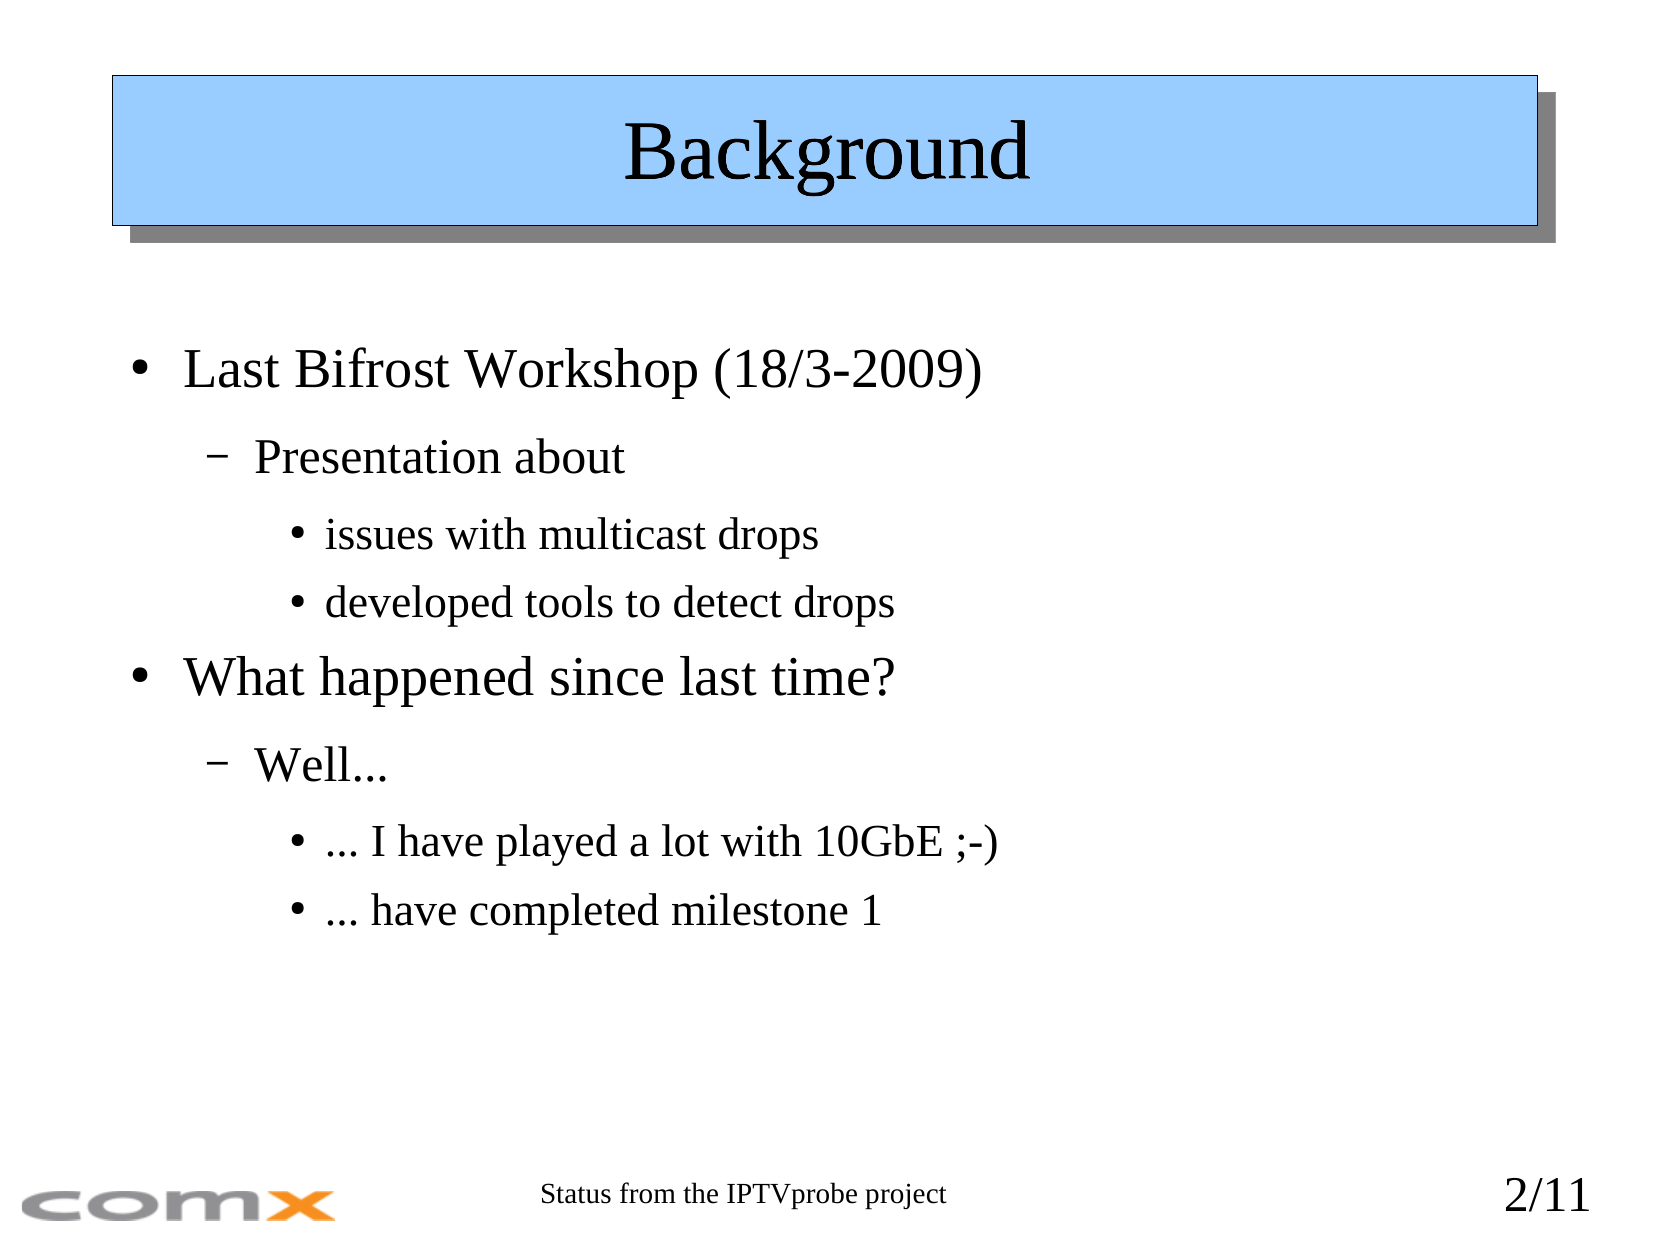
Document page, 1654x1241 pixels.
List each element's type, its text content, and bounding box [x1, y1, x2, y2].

list Last Bifrost Workshop (18/3-2009) Presentation about issues with multicast drops developed tools to detect drops What happened since last time? Well... ... I have played a lot with 10GbE ;-) ... have completed milestone 1 [112, 337, 1538, 1126]
picture [21, 1191, 335, 1221]
title Background [116, 75, 1538, 226]
